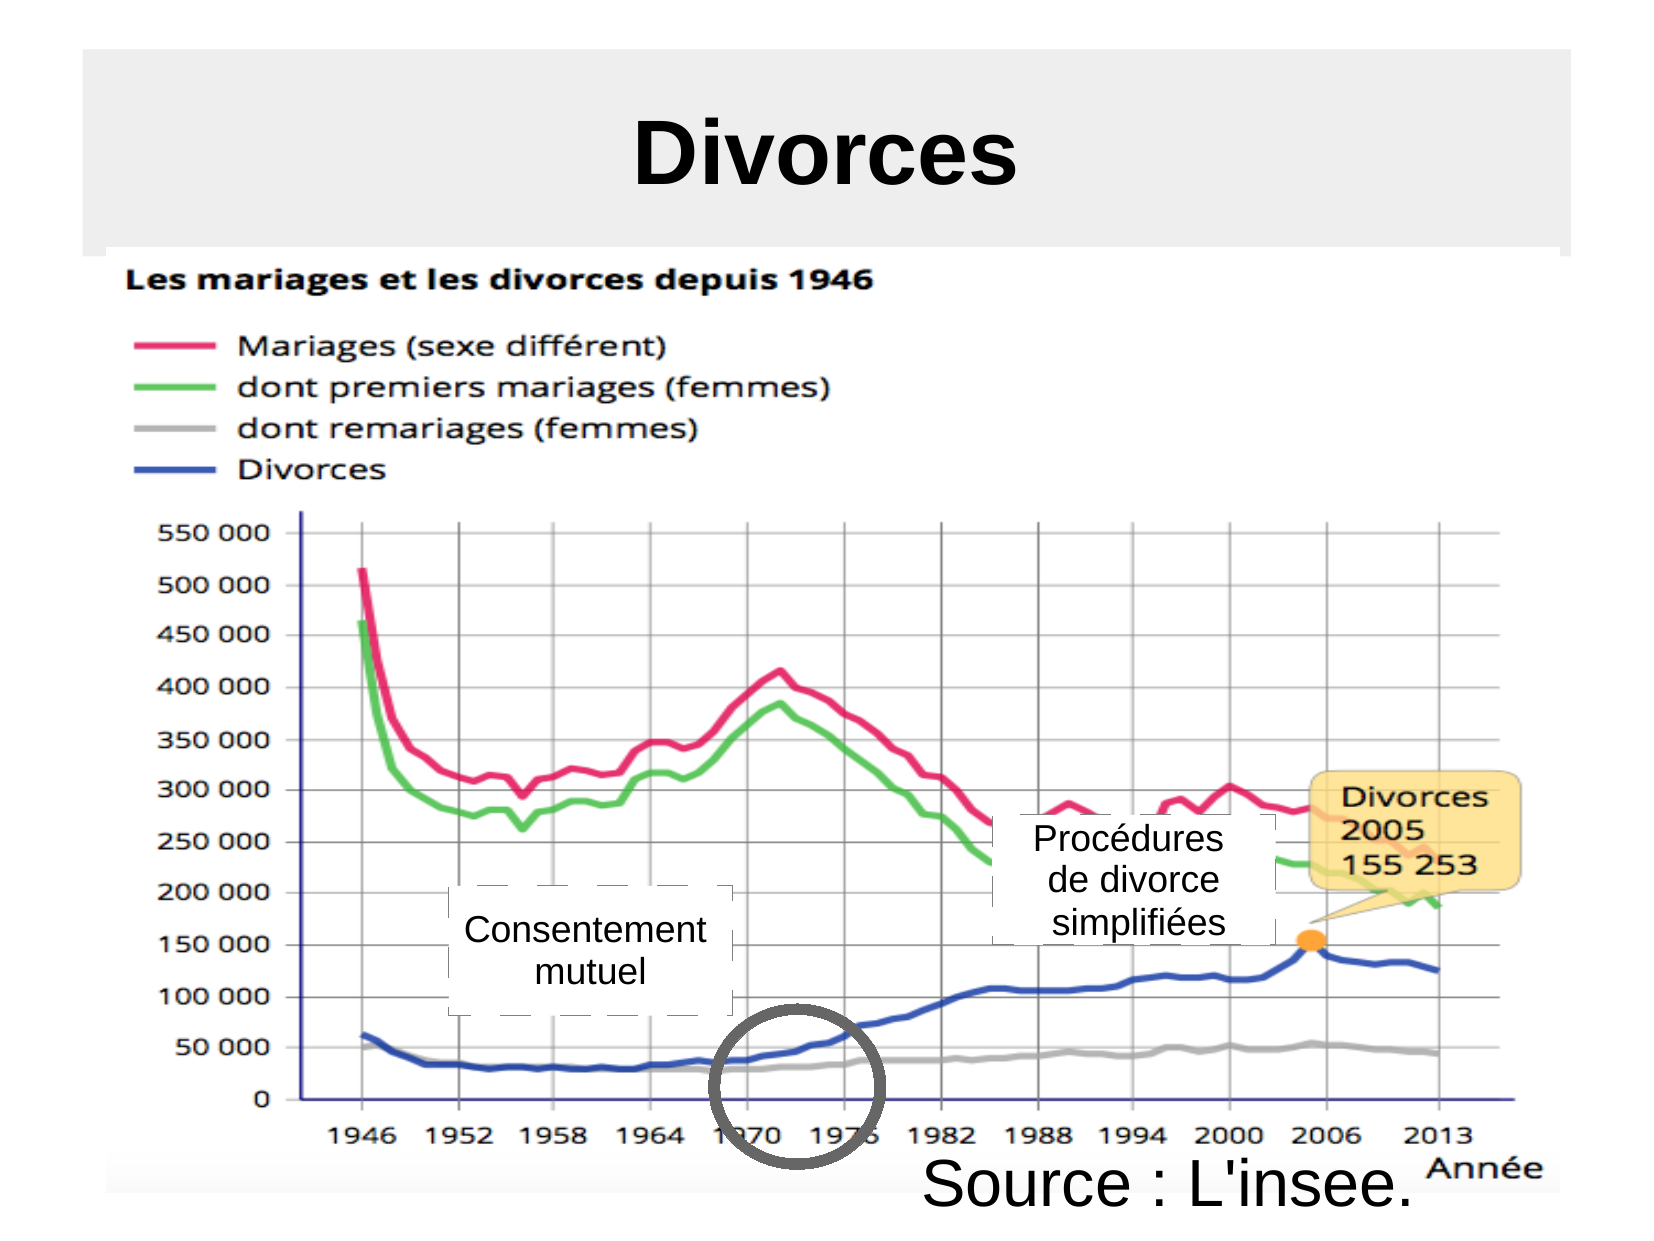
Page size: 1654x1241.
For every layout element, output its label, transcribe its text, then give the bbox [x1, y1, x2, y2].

picture [720, 1015, 874, 1158]
text_box [708, 1003, 886, 1170]
picture [106, 247, 1560, 1193]
text_box Consentement mutuel [448, 885, 733, 1016]
list Source : L'insee. [850, 1145, 1654, 1221]
text_box Procédures de divorce simplifiées [992, 814, 1276, 945]
title Divorces [82, 49, 1571, 257]
